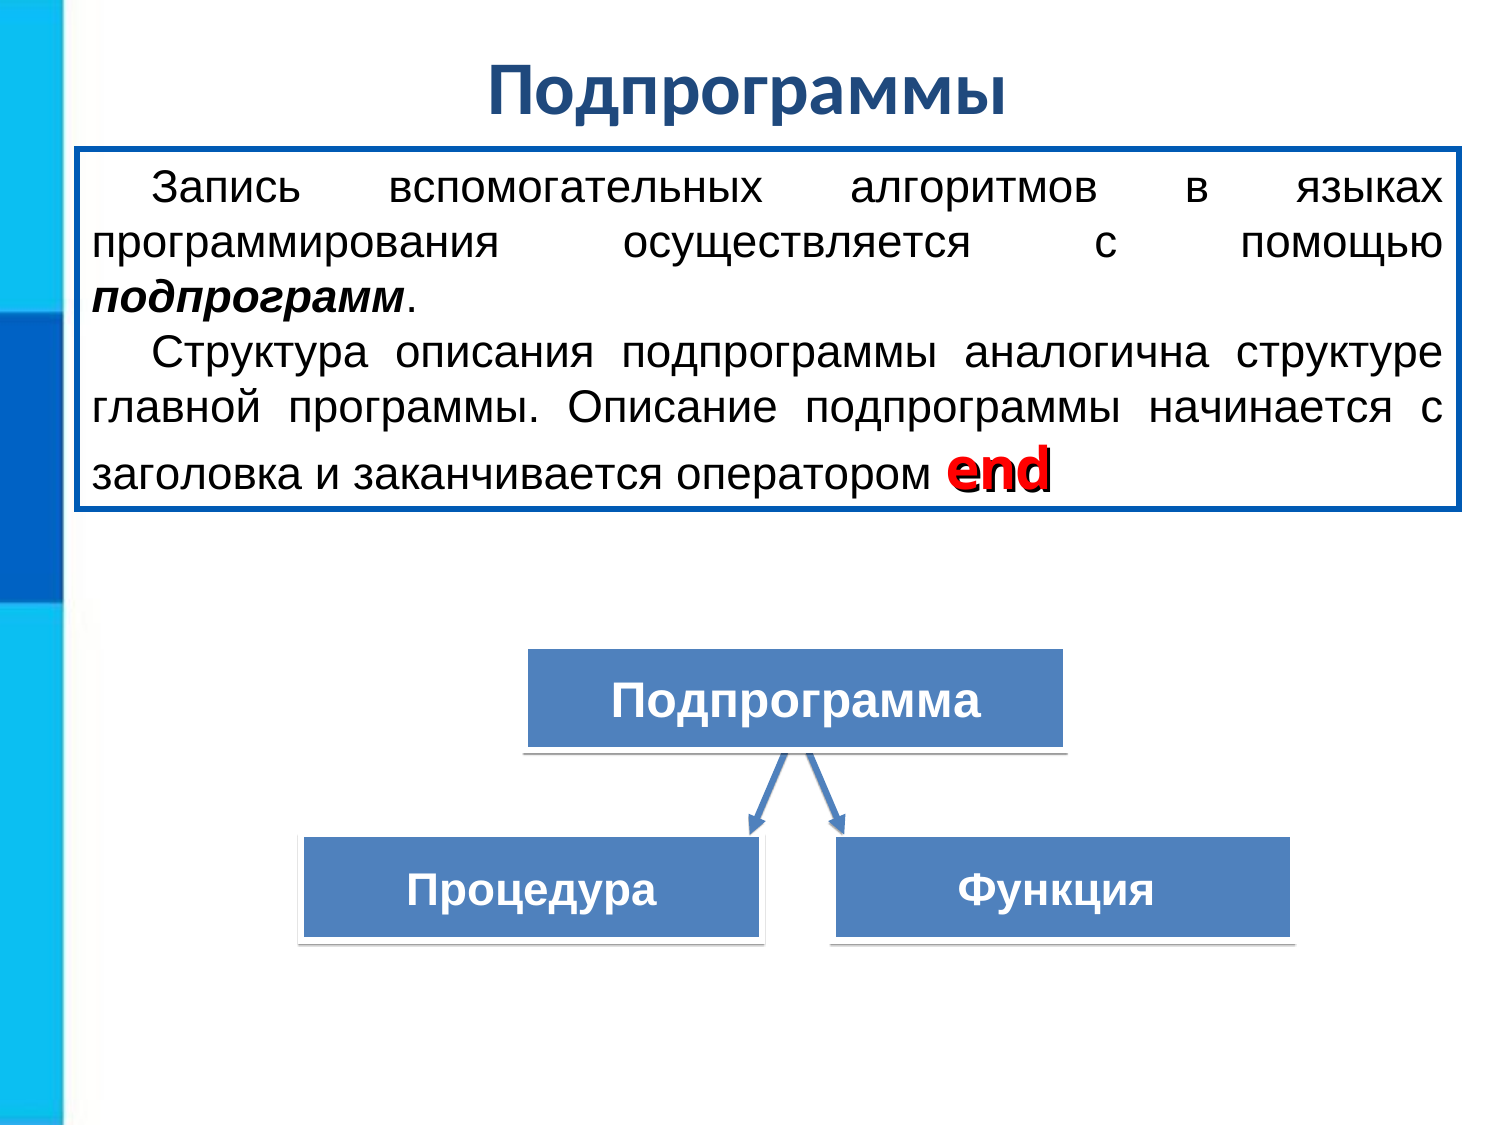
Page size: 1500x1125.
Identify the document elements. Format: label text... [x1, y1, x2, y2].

text_box Функция [832, 834, 1294, 941]
text_box Процедура [301, 834, 762, 941]
text_box Подпрограмма [525, 645, 1067, 750]
picture [0, 0, 1500, 1125]
text_box Подпрограммы [88, 30, 1425, 138]
text_box Запись вспомогательных алгоритмов в языках программирования осуществляется с помощью подпрограмм. Структура описания подпрограммы аналогична структуре главной программы. Описание подпрограммы начинается с заголовка и заканчивается оператором end [76, 148, 1459, 510]
